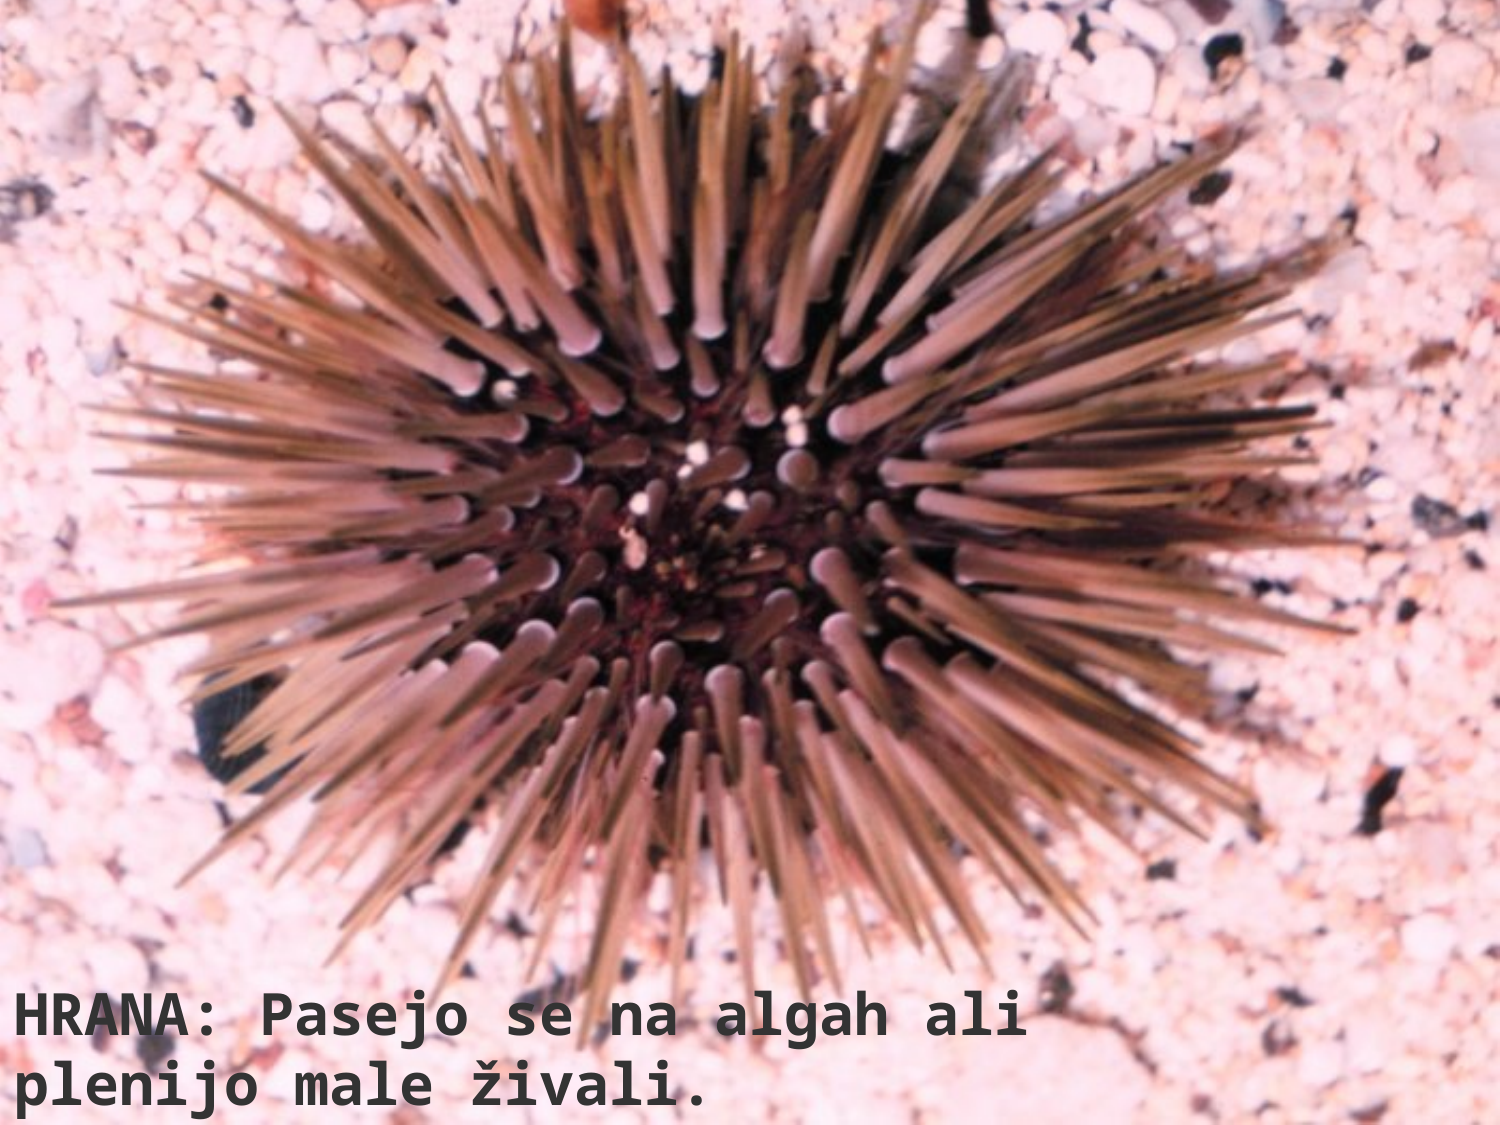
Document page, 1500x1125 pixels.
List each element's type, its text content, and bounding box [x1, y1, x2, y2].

picture [0, 0, 1500, 1125]
text_box HRANA: Pasejo se na algah ali plenijo male živali. [0, 969, 1075, 1125]
